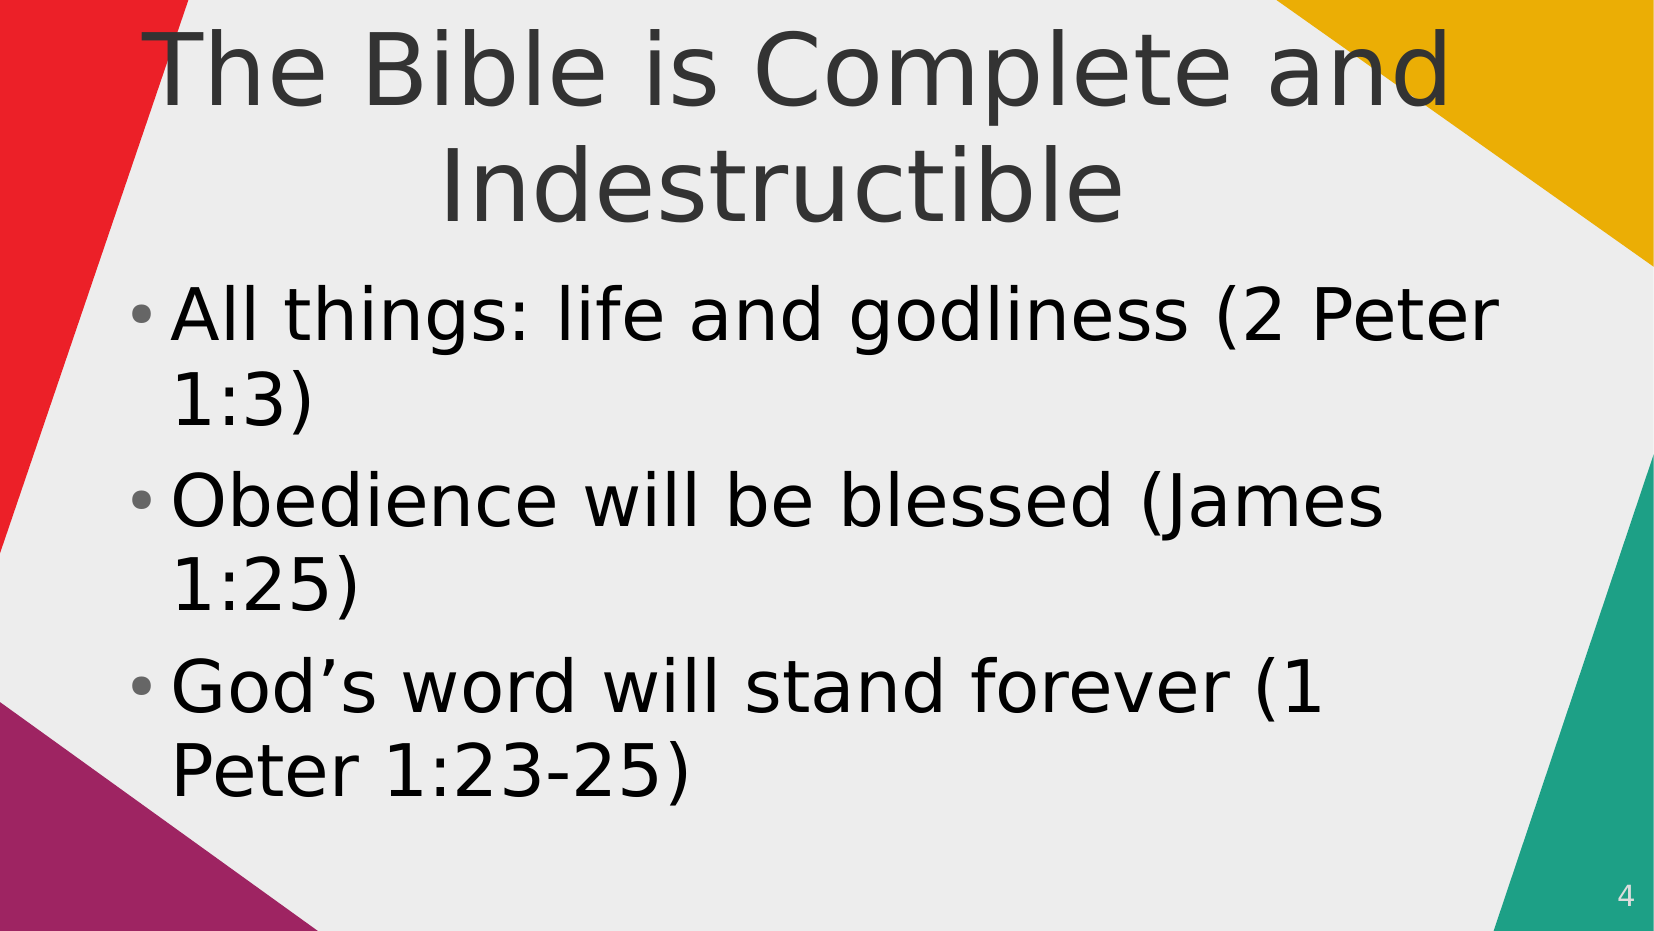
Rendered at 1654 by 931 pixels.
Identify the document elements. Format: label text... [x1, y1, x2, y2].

list All things: life and godliness (2 Peter 1:3) Obedience will be blessed (James 1:25) God’s word will stand forever (1 Peter 1:23-25) [114, 273, 1539, 822]
title The Bible is Complete and Indestructible [86, 12, 1511, 246]
